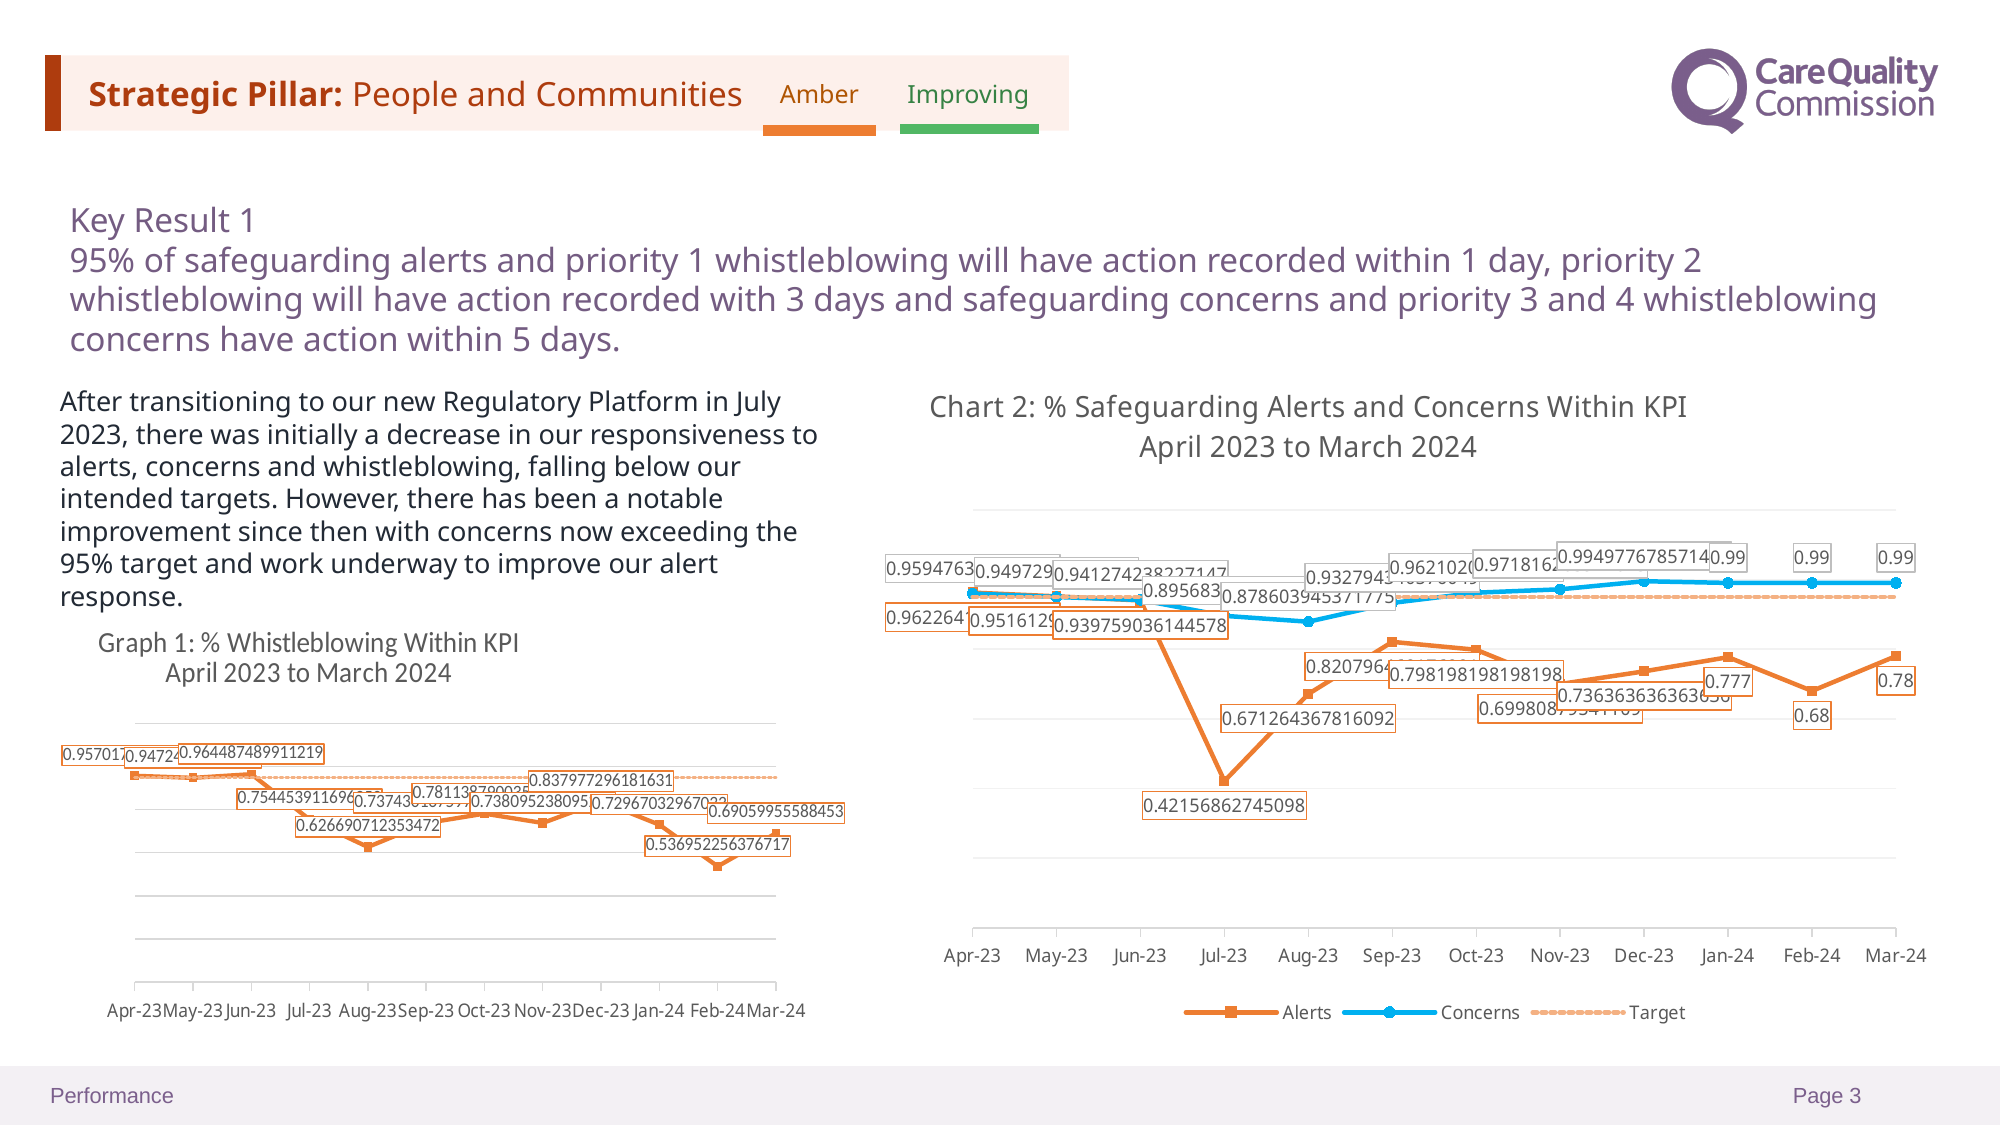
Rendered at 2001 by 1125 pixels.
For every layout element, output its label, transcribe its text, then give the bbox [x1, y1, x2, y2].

text_box Amber [745, 70, 877, 116]
chart [884, 377, 1948, 1032]
title Key Result 1 95% of safeguarding alerts and priority 1 whistleblowing will have action recorded within 1 day, priority 2 whistleblowing will have action recorded with 3 days and safeguarding concerns and priority 3 and 4 whistleblowing concerns have action within 5 days. [54, 191, 1927, 328]
text_box [45, 55, 1069, 136]
picture [1671, 48, 1939, 134]
text_box Strategic Pillar: People and Communities [73, 65, 819, 122]
text_box Performance [35, 1073, 218, 1117]
text_box After transitioning to our new Regulatory Platform in July 2023, there was initially a decrease in our responsiveness to alerts, concerns and whistleblowing, falling below our intended targets. However, there has been a notable improvement since then with concerns now exceeding the 95% target and work underway to improve our alert response. [44, 377, 846, 590]
text_box Improving [877, 70, 1060, 116]
chart [61, 622, 846, 1032]
text_box Page 3 [1777, 1073, 1961, 1117]
text_box [0, 1066, 2000, 1125]
